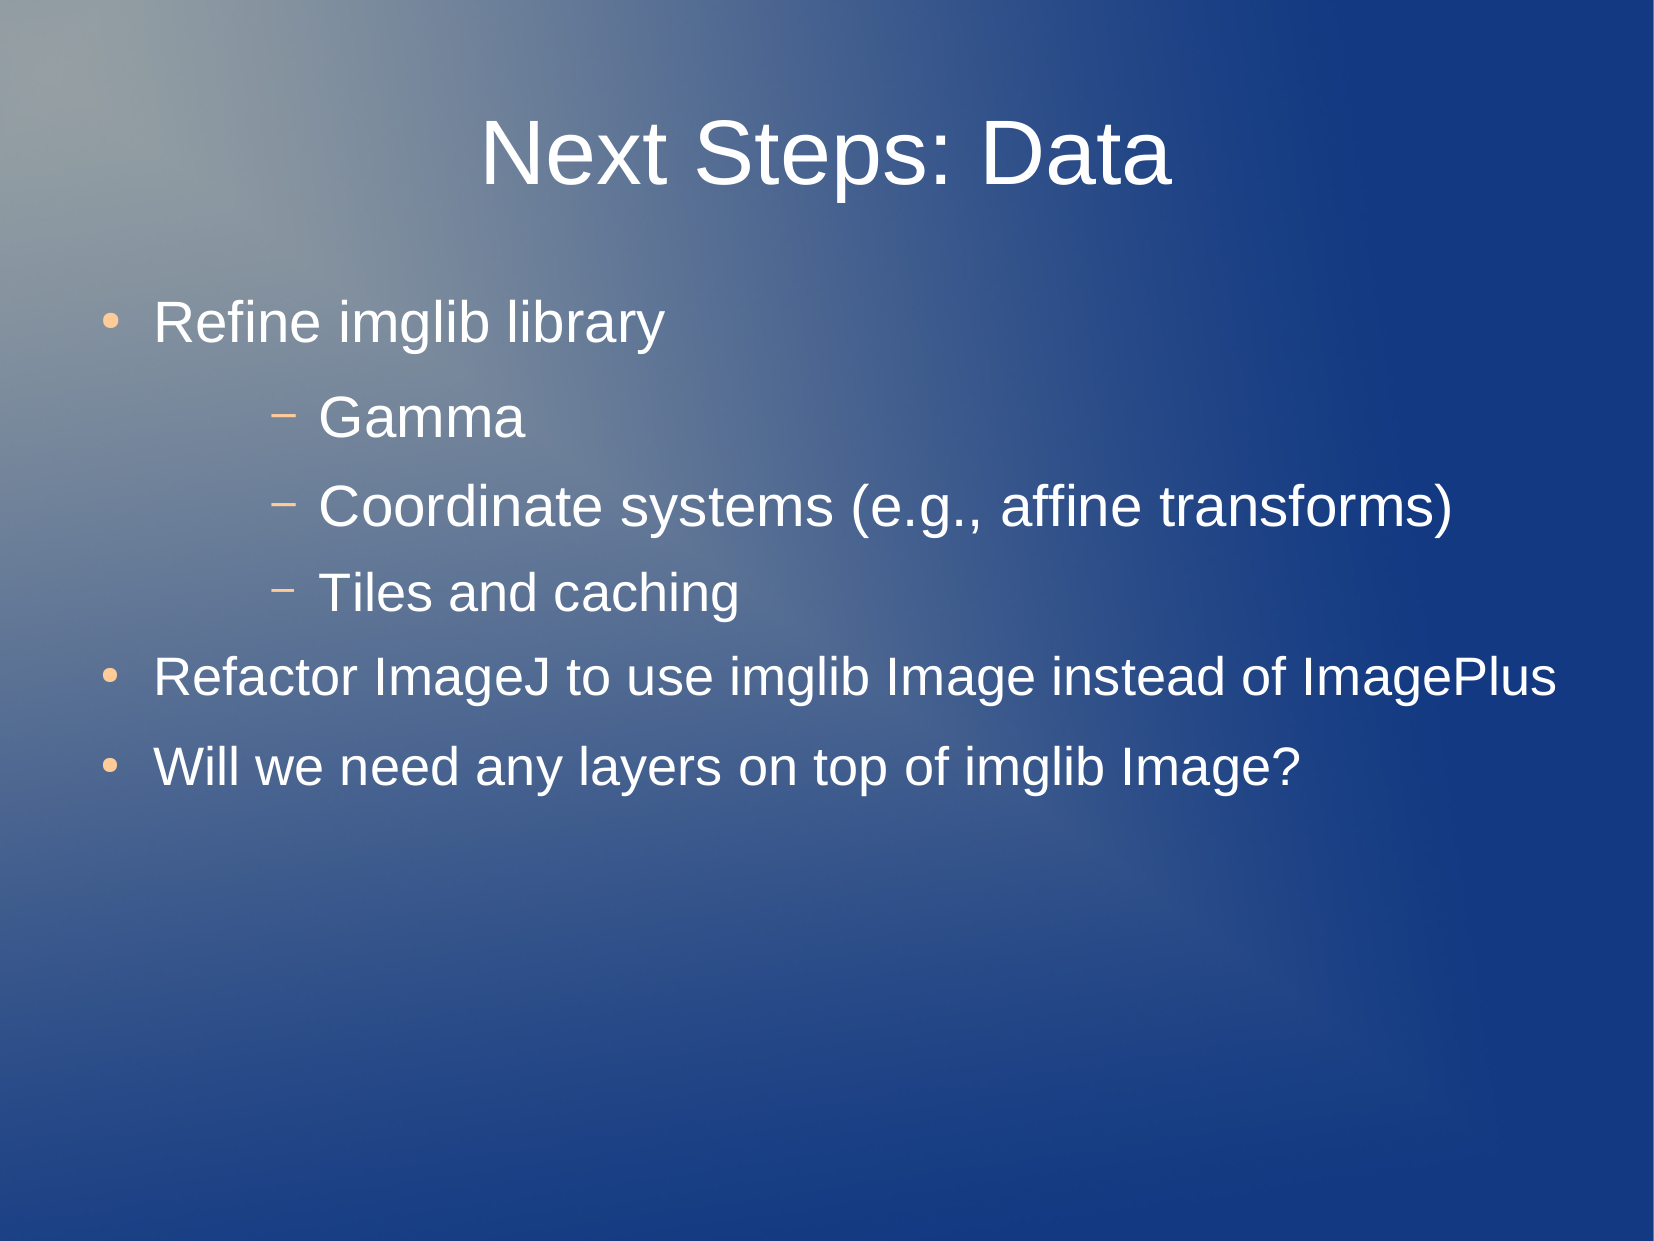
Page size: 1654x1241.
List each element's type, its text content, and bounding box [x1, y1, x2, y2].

picture [0, 0, 1654, 1241]
title Next Steps: Data [82, 56, 1571, 250]
list Refine imglib library Gamma Coordinate systems (e.g., affine transforms) Tiles and caching Refactor ImageJ to use imglib Image instead of ImagePlus Will we need any layers on top of imglib Image? [82, 290, 1571, 1094]
